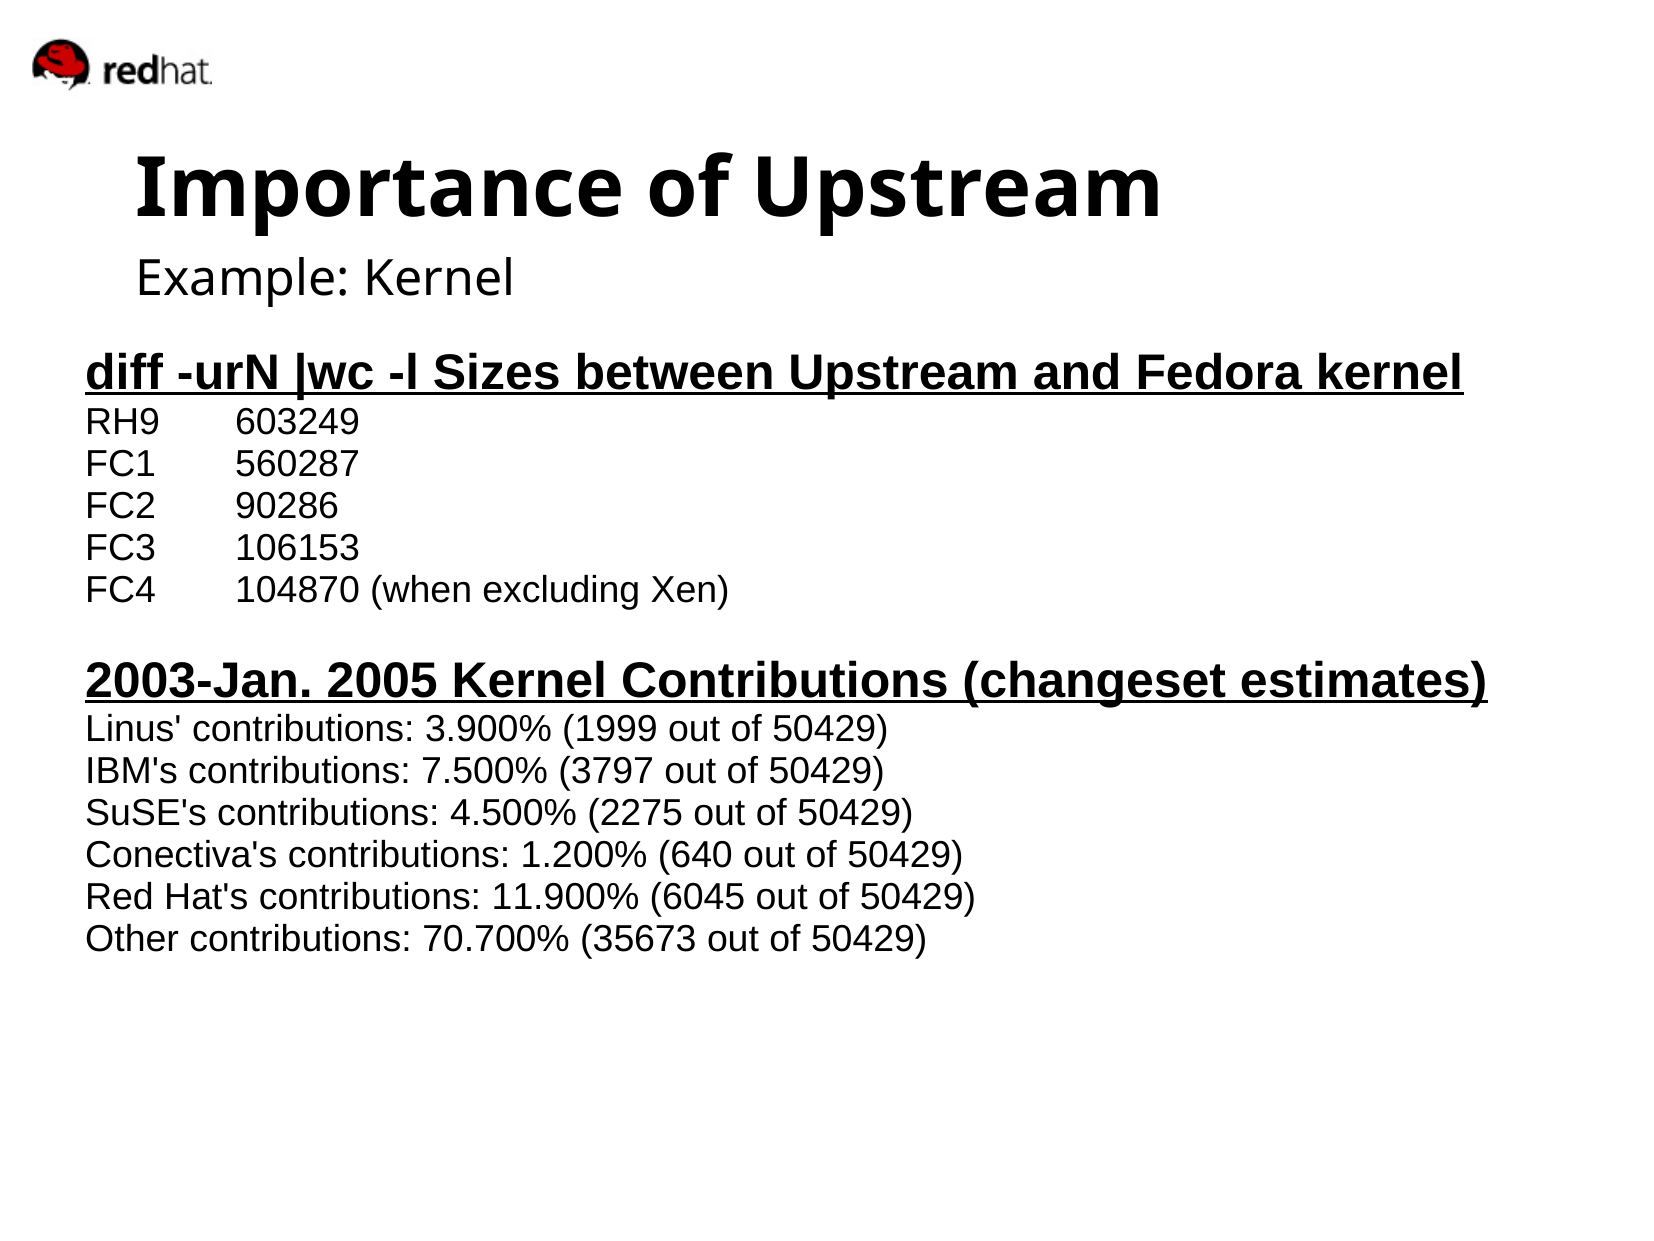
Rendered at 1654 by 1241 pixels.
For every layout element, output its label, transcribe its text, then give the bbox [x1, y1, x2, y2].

picture [31, 37, 212, 98]
text_box diff -urN |wc -l Sizes between Upstream and Fedora kernel RH9 603249 FC1 560287 FC2 90286 FC3 106153 FC4 104870 (when excluding Xen) 2003-Jan. 2005 Kernel Contributions (changeset estimates) Linus' contributions: 3.900% (1999 out of 50429) IBM's contributions: 7.500% (3797 out of 50429) SuSE's contributions: 4.500% (2275 out of 50429) Conectiva's contributions: 1.200% (640 out of 50429) Red Hat's contributions: 11.900% (6045 out of 50429) Other contributions: 70.700% (35673 out of 50429) [85, 344, 1556, 1165]
title Importance of Upstream Example: Kernel [135, 133, 1541, 305]
